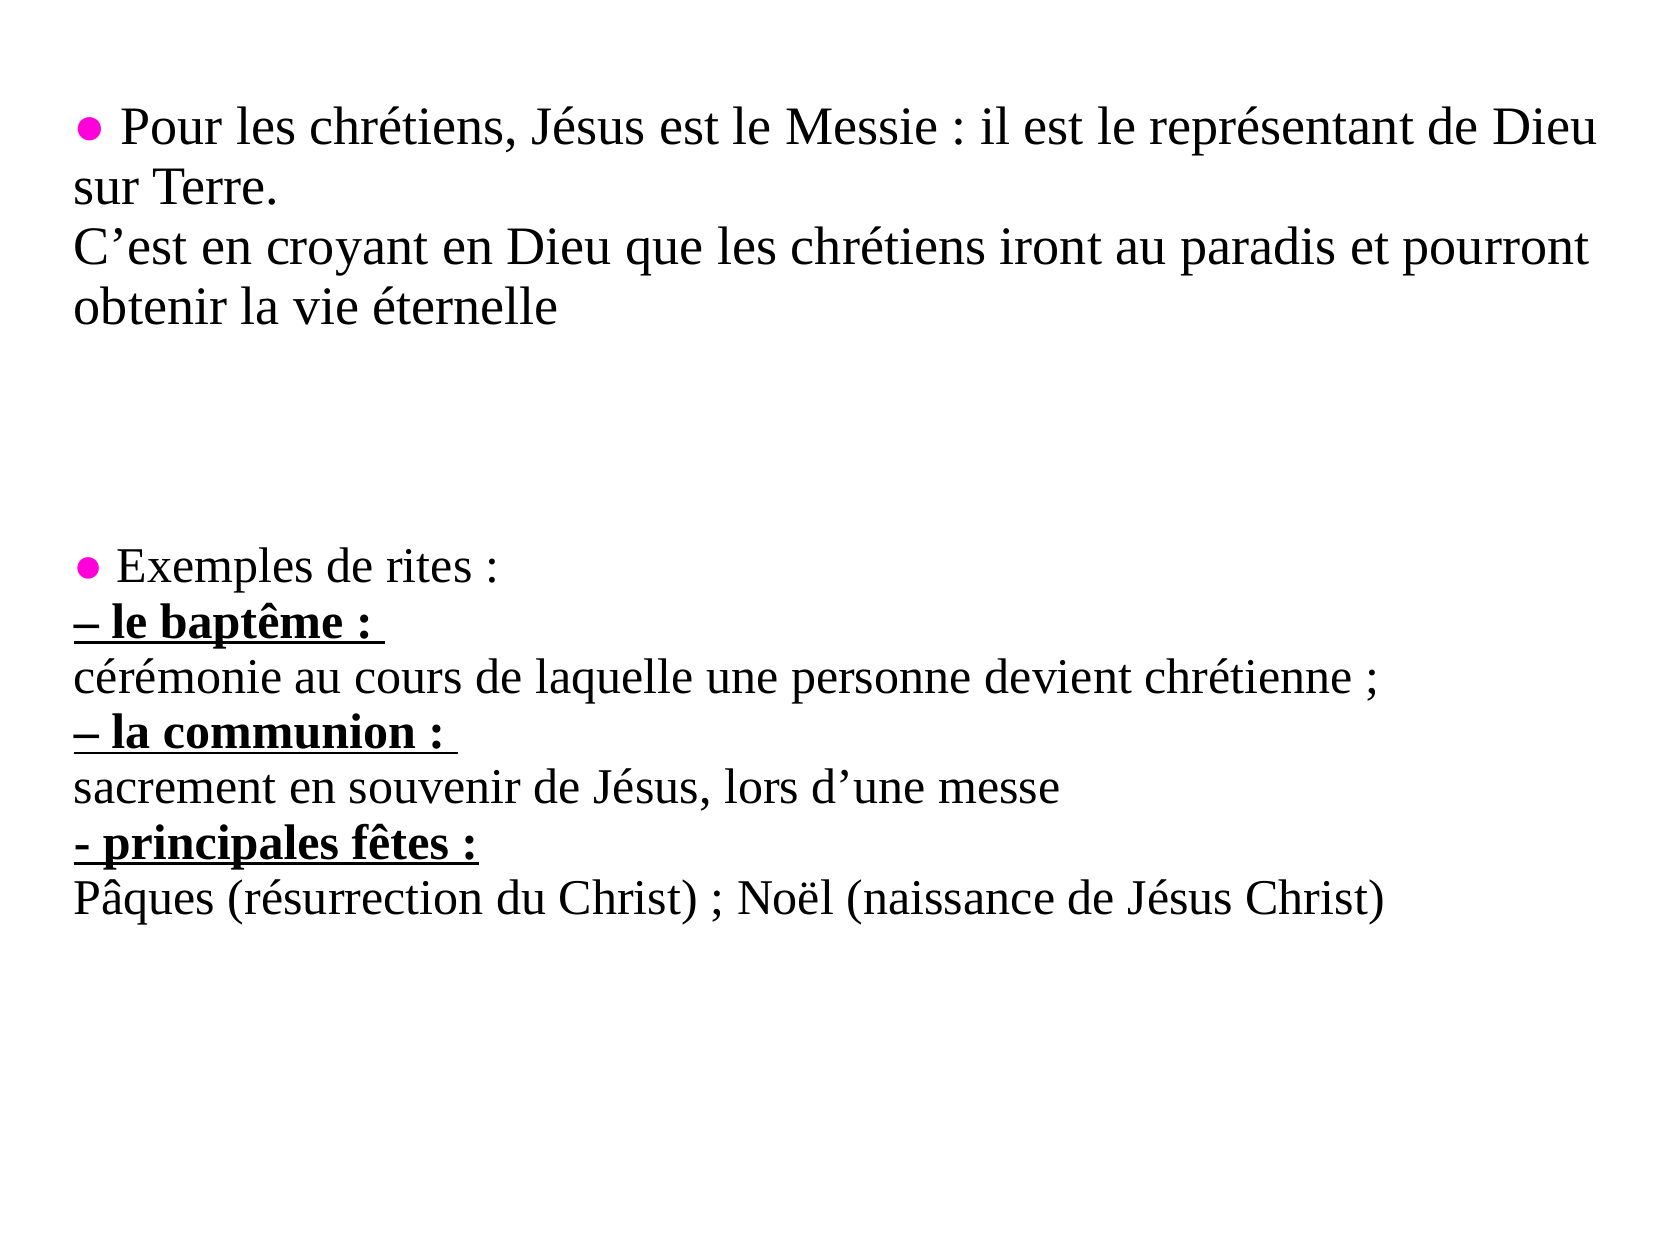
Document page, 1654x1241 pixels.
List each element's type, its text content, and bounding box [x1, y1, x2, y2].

text_box ● Exemples de rites : – le baptême : cérémonie au cours de laquelle une personne devient chrétienne ; – la communion : sacrement en souvenir de Jésus, lors d’une messe - principales fêtes : Pâques (résurrection du Christ) ; Noël (naissance de Jésus Christ) [59, 466, 1654, 943]
text_box ● Pour les chrétiens, Jésus est le Messie : il est le représentant de Dieu sur Terre. C’est en croyant en Dieu que les chrétiens iront au paradis et pourront obtenir la vie éternelle [59, 88, 1625, 348]
